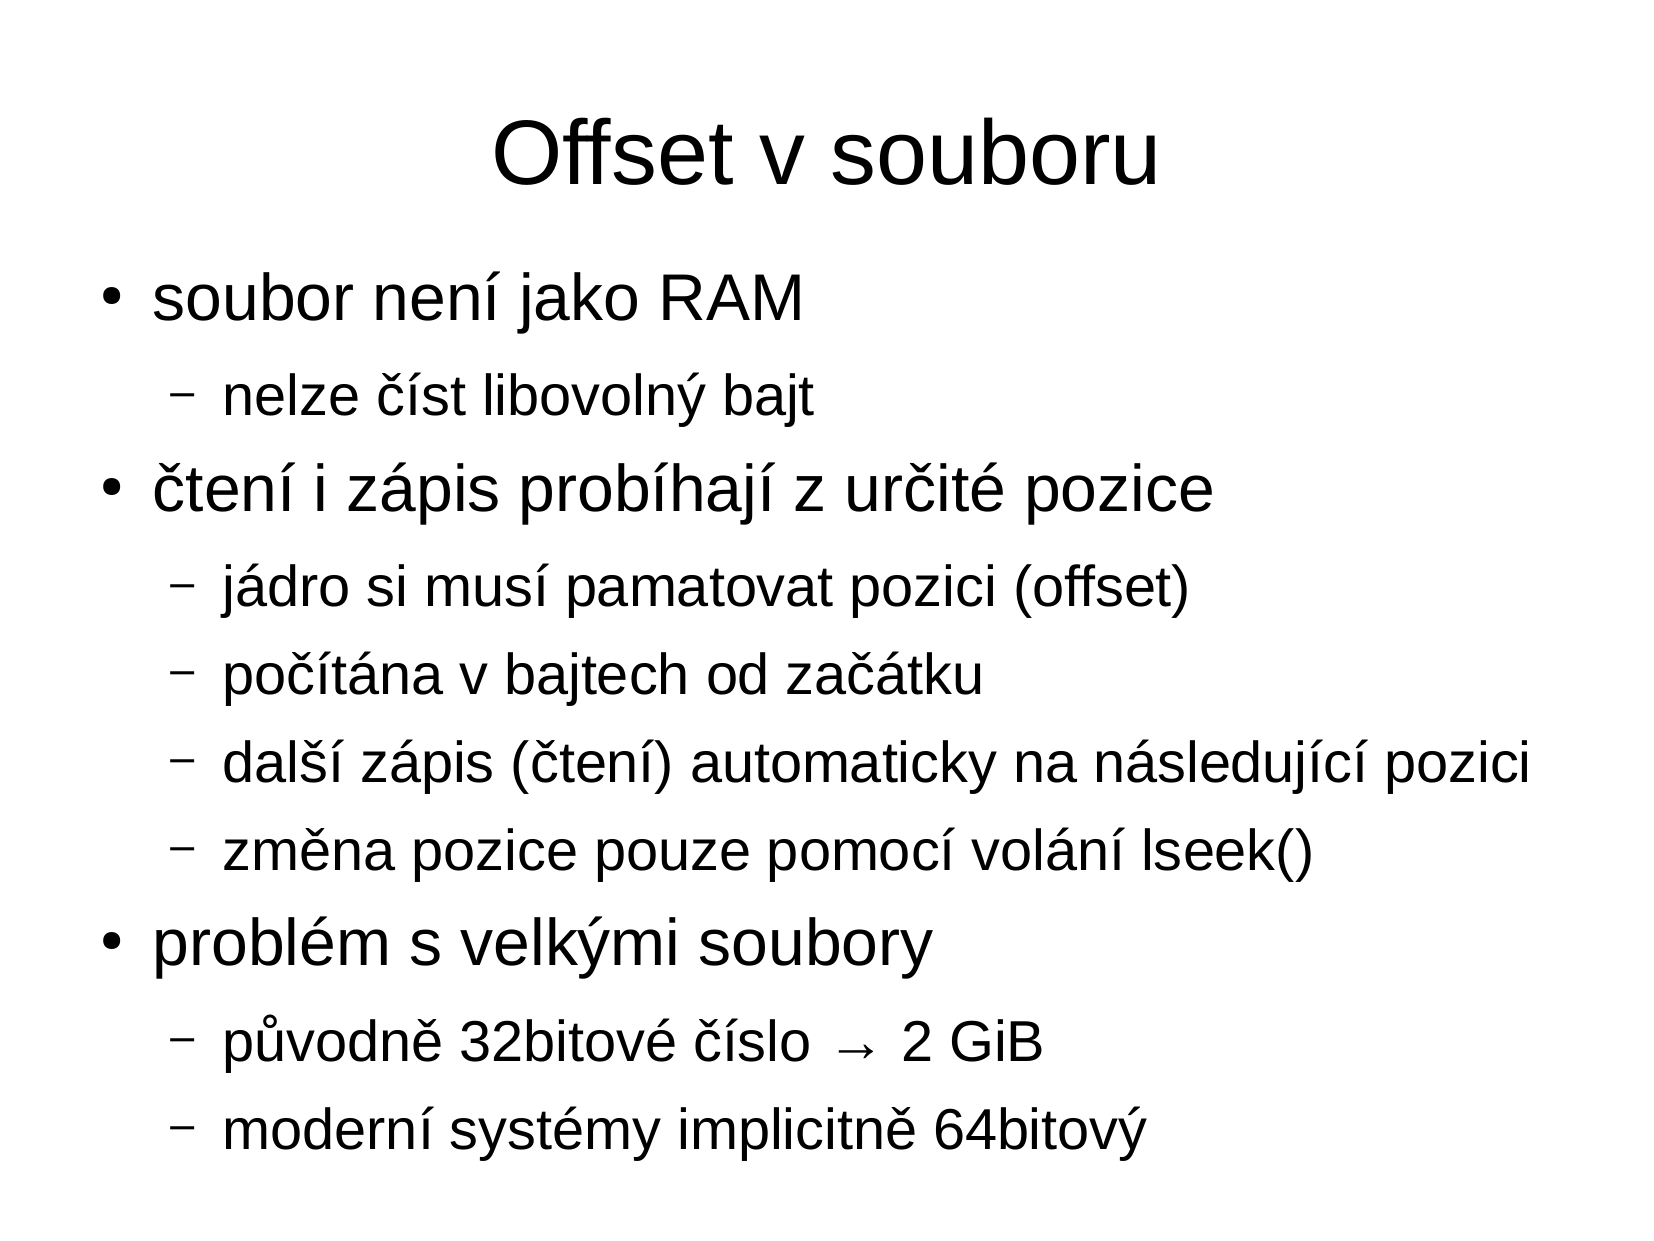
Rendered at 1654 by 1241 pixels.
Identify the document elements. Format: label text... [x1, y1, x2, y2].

list soubor není jako RAM nelze číst libovolný bajt čtení i zápis probíhají z určité pozice jádro si musí pamatovat pozici (offset) počítána v bajtech od začátku další zápis (čtení) automaticky na následující pozici změna pozice pouze pomocí volání lseek() problém s velkými soubory původně 32bitové číslo → 2 GiB moderní systémy implicitně 64bitový [82, 260, 1571, 1169]
title Offset v souboru [82, 56, 1571, 250]
